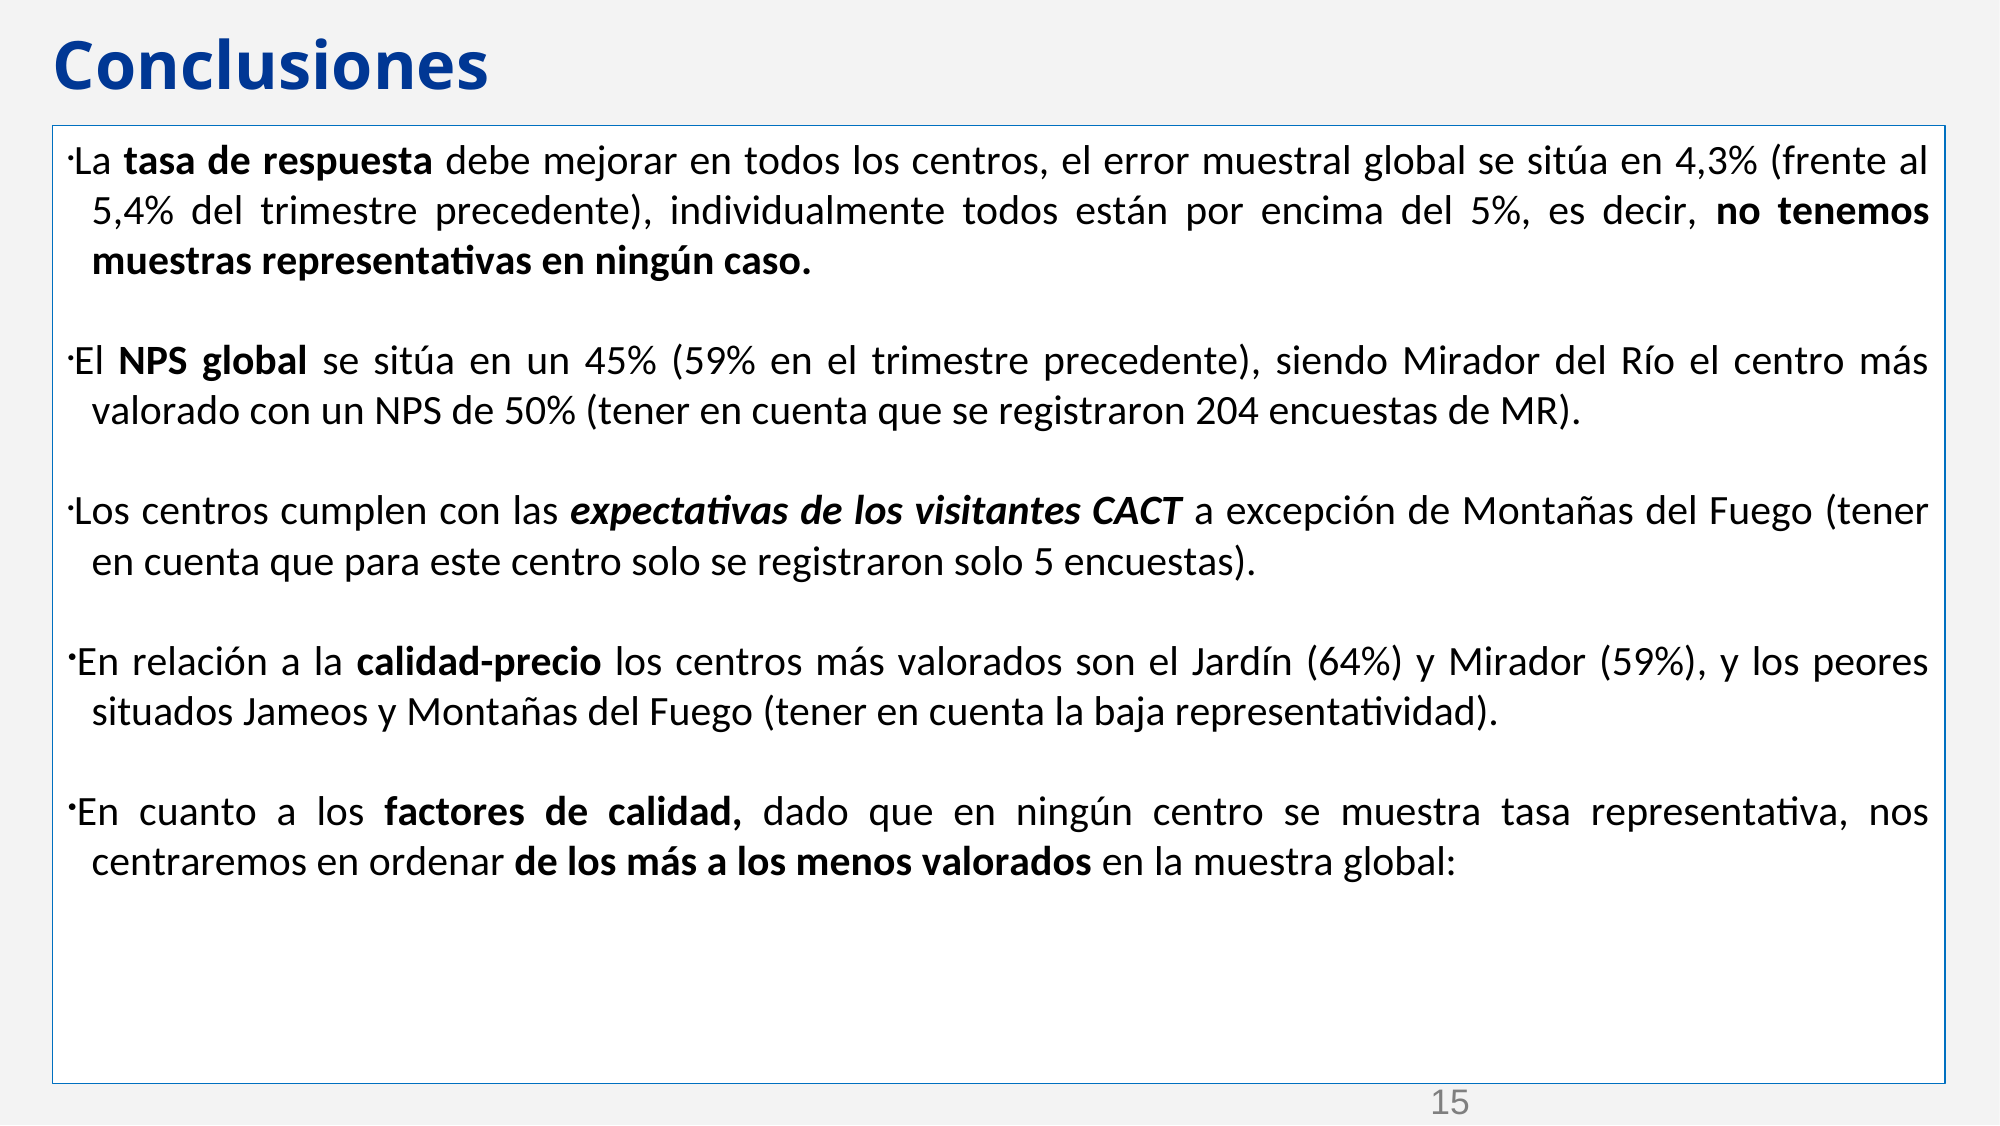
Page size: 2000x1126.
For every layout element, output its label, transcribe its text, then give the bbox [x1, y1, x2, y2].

text_box <número> [1412, 1069, 1880, 1126]
text_box Conclusiones [52, 0, 1945, 125]
text_box La tasa de respuesta debe mejorar en todos los centros, el error muestral global se sitúa en 4,3% (frente al 5,4% del trimestre precedente), individualmente todos están por encima del 5%, es decir, no tenemos muestras representativas en ningún caso. El NPS global se sitúa en un 45% (59% en el trimestre precedente), siendo Mirador del Río el centro más valorado con un NPS de 50% (tener en cuenta que se registraron 204 encuestas de MR). Los centros cumplen con las expectativas de los visitantes CACT a excepción de Montañas del Fuego (tener en cuenta que para este centro solo se registraron solo 5 encuestas). En relación a la calidad-precio los centros más valorados son el Jardín (64%) y Mirador (59%), y los peores situados Jameos y Montañas del Fuego (tener en cuenta la baja representatividad). En cuanto a los factores de calidad, dado que en ningún centro se muestra tasa representativa, nos centraremos en ordenar de los más a los menos valorados en la muestra global: [52, 125, 1945, 1084]
